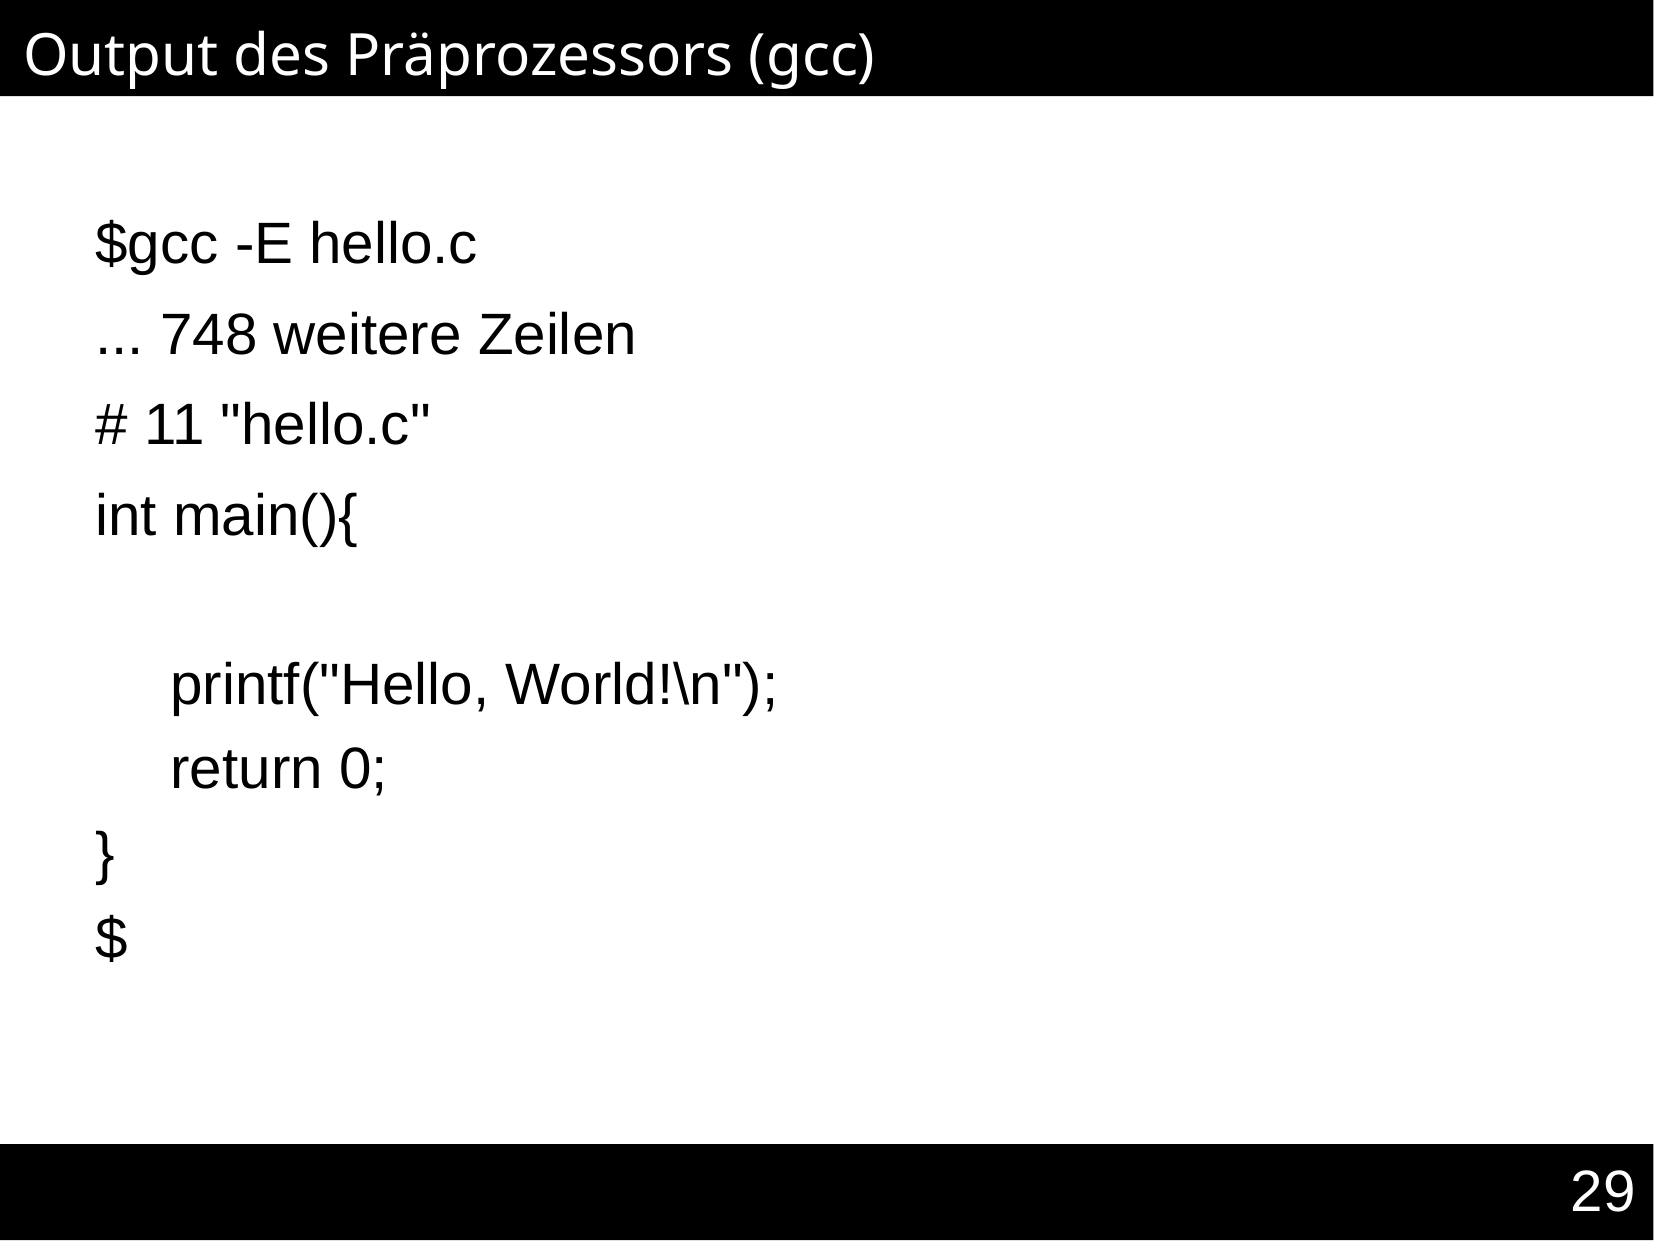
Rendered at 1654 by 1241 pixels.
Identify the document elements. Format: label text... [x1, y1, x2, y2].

text_box Output des Präprozessors (gcc) [8, 5, 960, 92]
text_box $gcc -E hello.c ... 748 weitere Zeilen # 11 "hello.c" int main(){ printf("Hello, World!\n"); return 0; } $ [80, 184, 1654, 1241]
